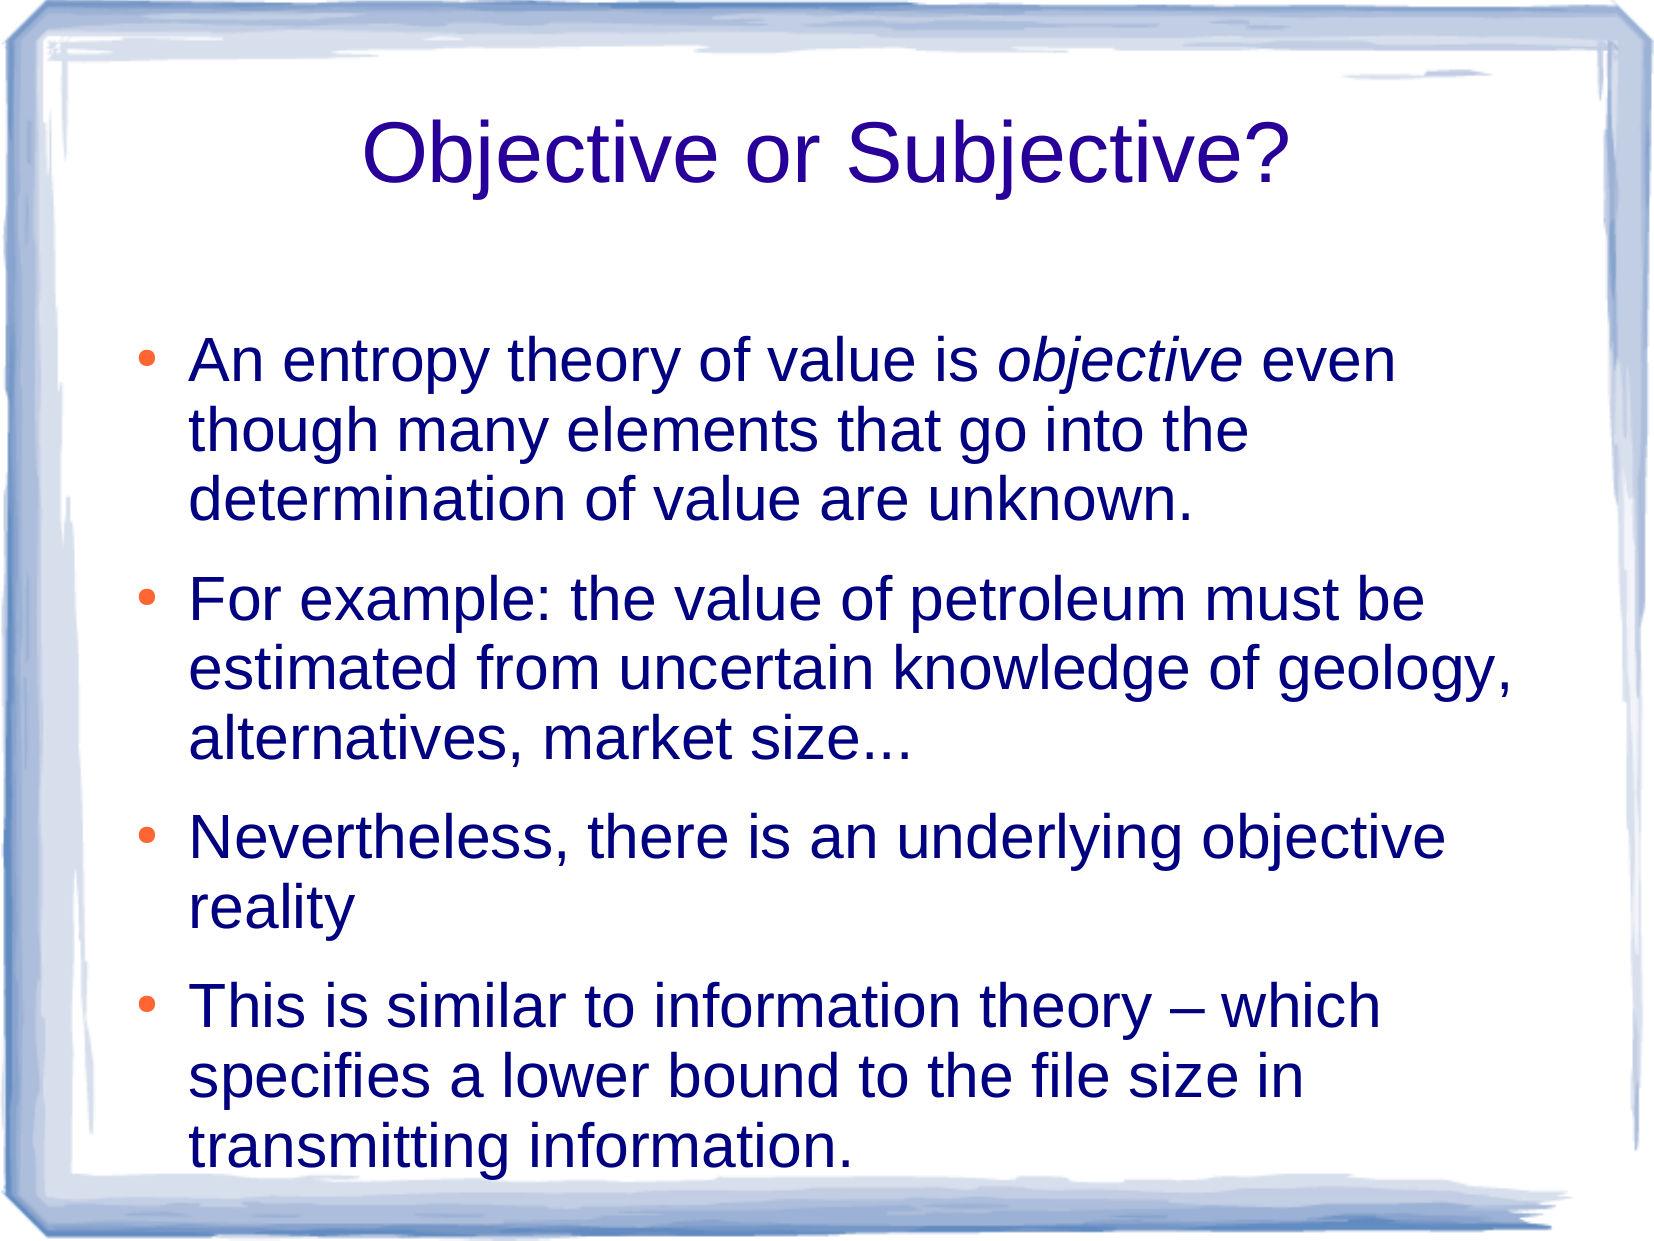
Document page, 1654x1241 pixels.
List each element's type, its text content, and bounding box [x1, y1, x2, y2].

title Objective or Subjective? [82, 49, 1571, 257]
list An entropy theory of value is objective even though many elements that go into the determination of value are unknown. For example: the value of petroleum must be estimated from uncertain knowledge of geology, alternatives, market size... Nevertheless, there is an underlying objective reality This is similar to information theory – which specifies a lower bound to the file size in transmitting information. [118, 324, 1571, 1178]
picture [0, 0, 1654, 1241]
